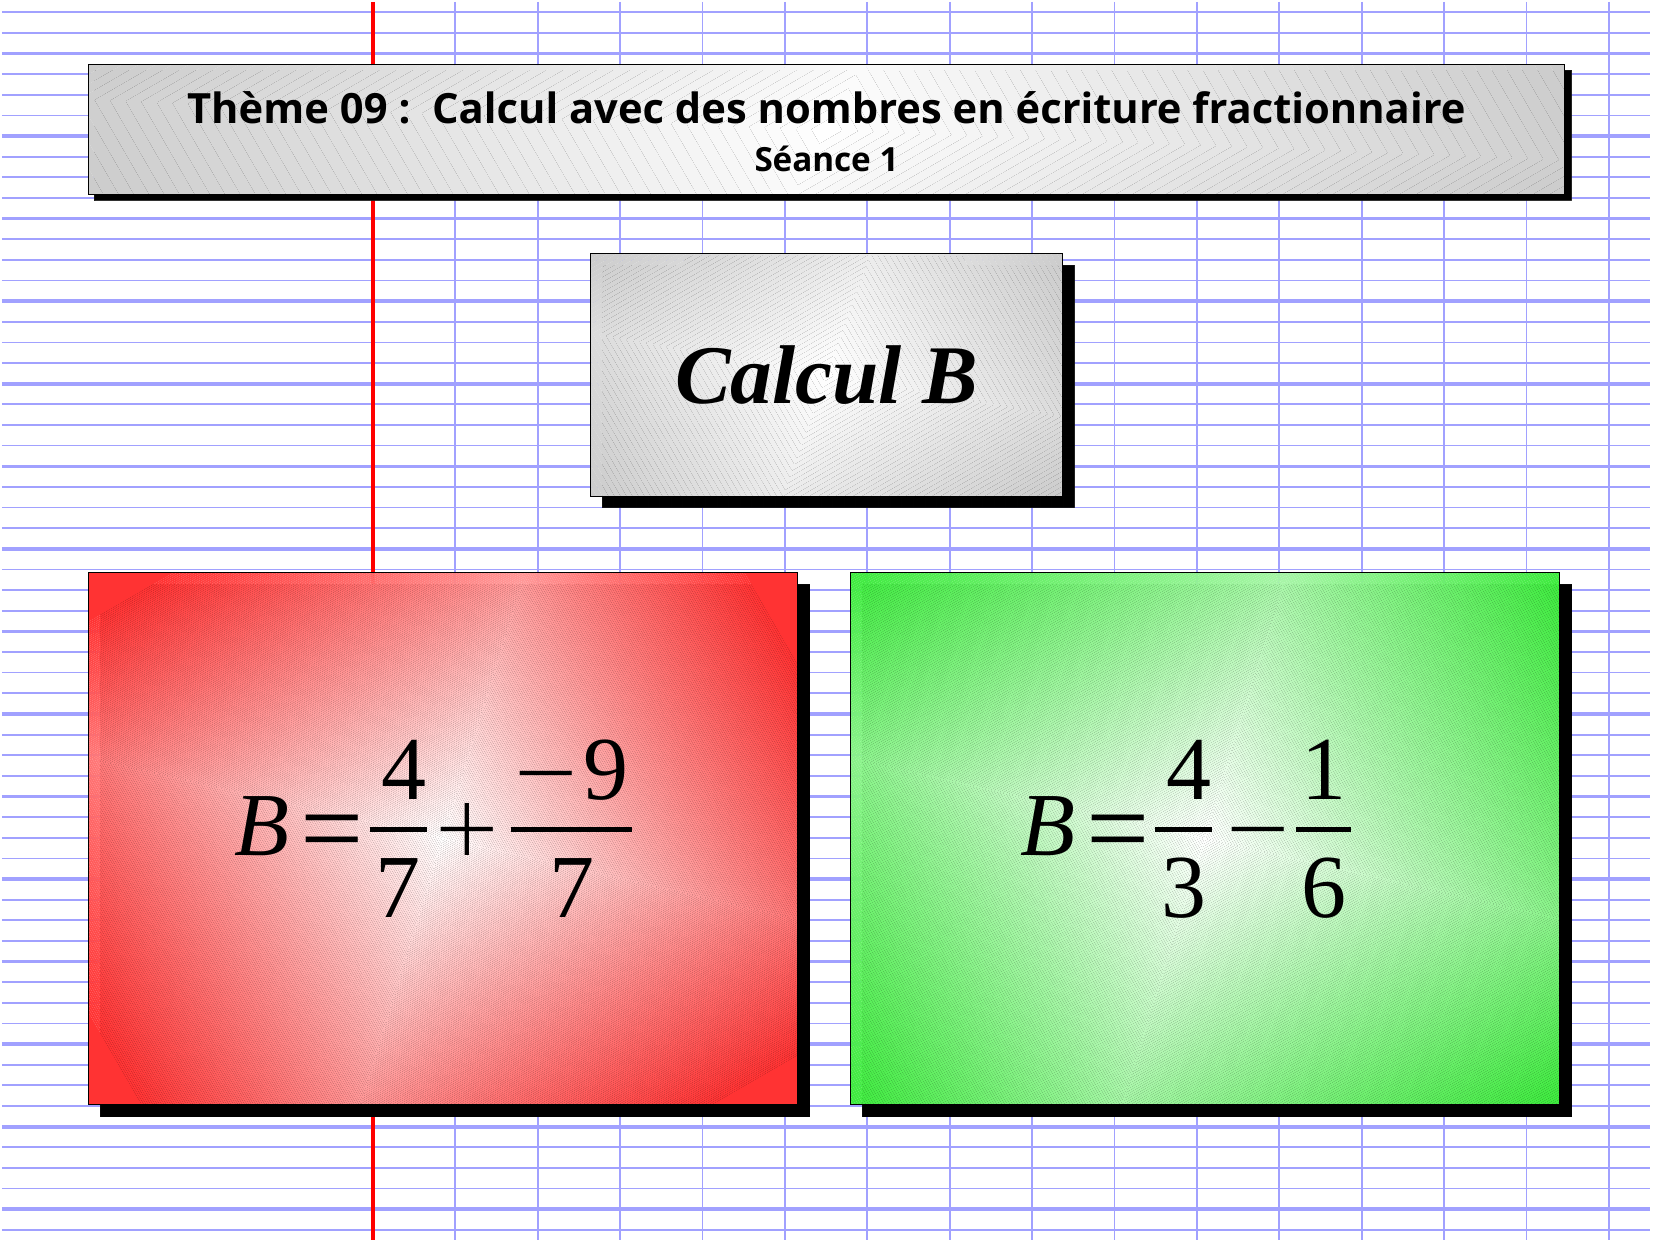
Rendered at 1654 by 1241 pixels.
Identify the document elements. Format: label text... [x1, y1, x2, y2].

picture [0, 0, 1654, 1241]
chart [992, 720, 1380, 940]
text_box [88, 572, 798, 1105]
text_box [850, 572, 1560, 1105]
text_box Calcul B [590, 253, 1063, 497]
chart [206, 720, 658, 940]
text_box Thème 09 : Calcul avec des nombres en écriture fractionnaire Séance 1 [88, 64, 1565, 195]
